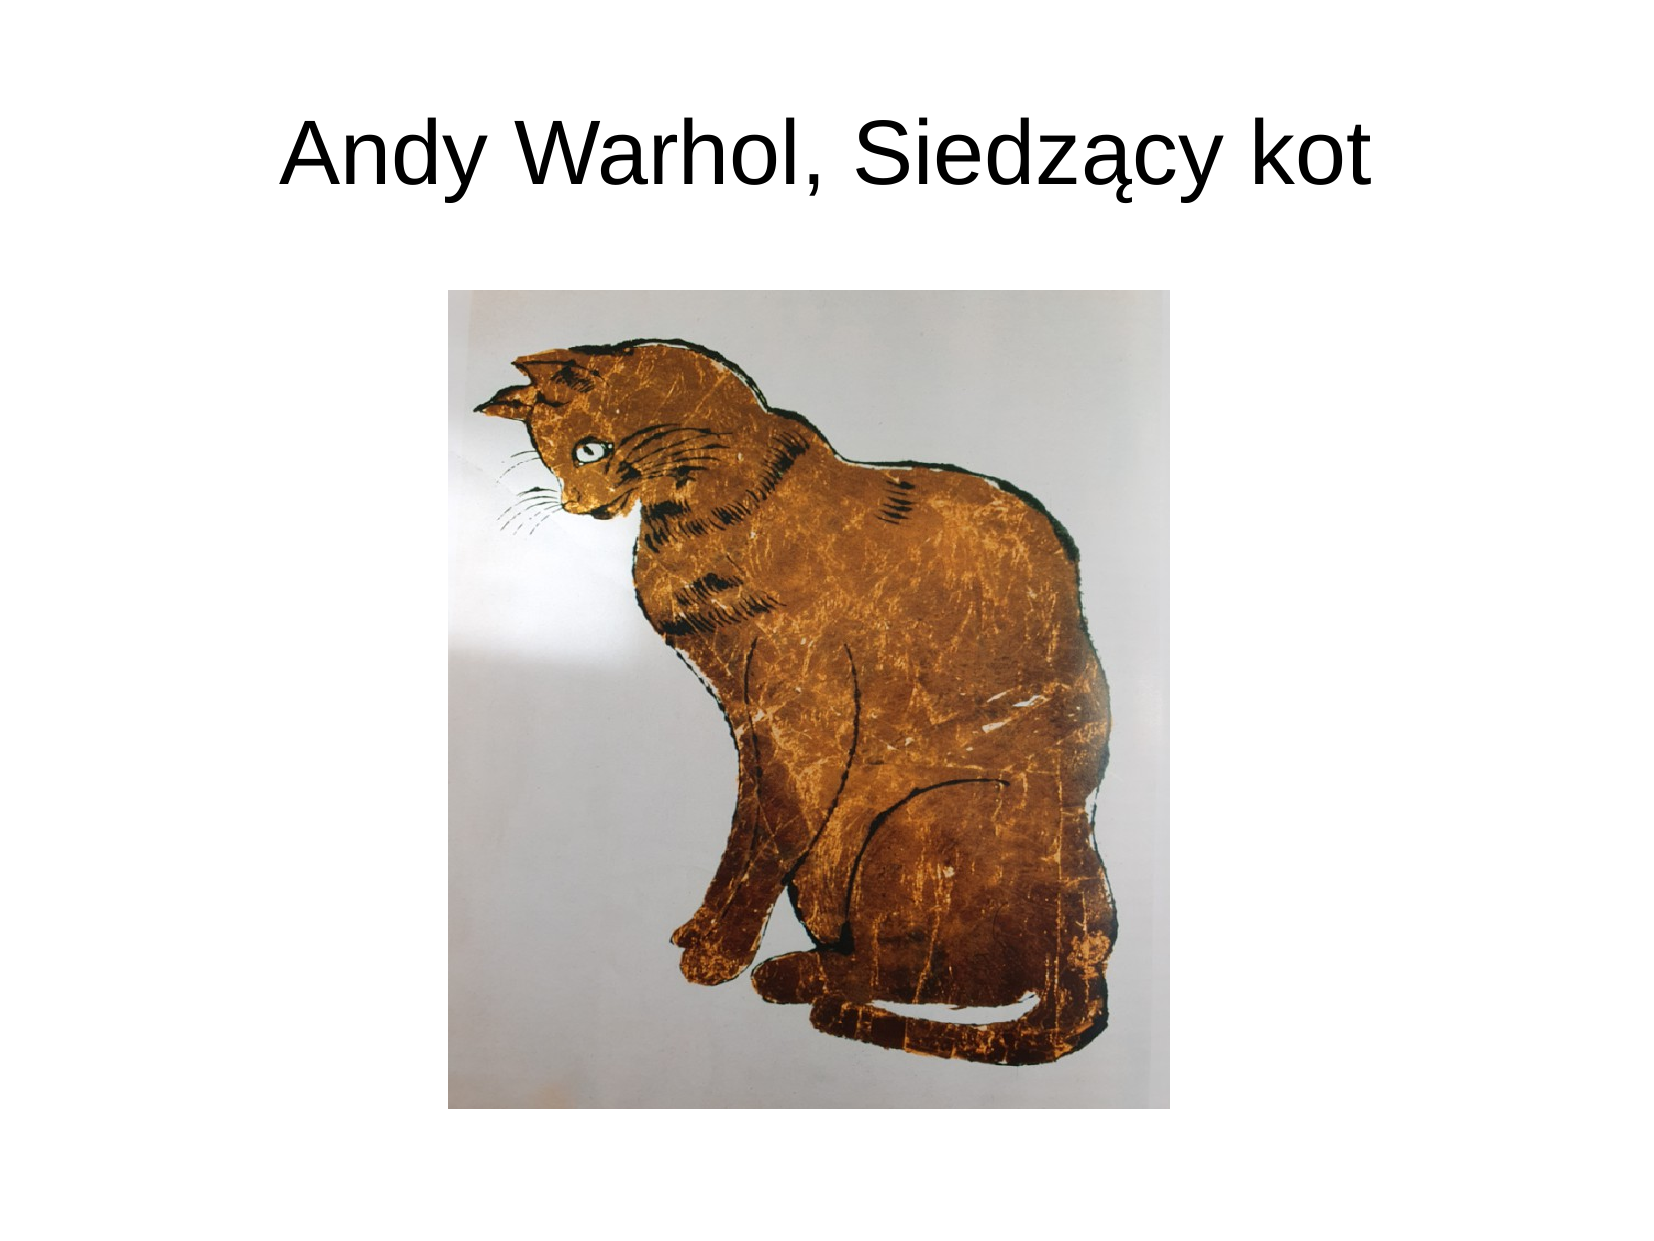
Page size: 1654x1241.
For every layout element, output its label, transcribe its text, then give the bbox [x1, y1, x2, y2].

picture [448, 290, 1170, 1109]
title Andy Warhol, Siedzący kot [82, 49, 1571, 257]
